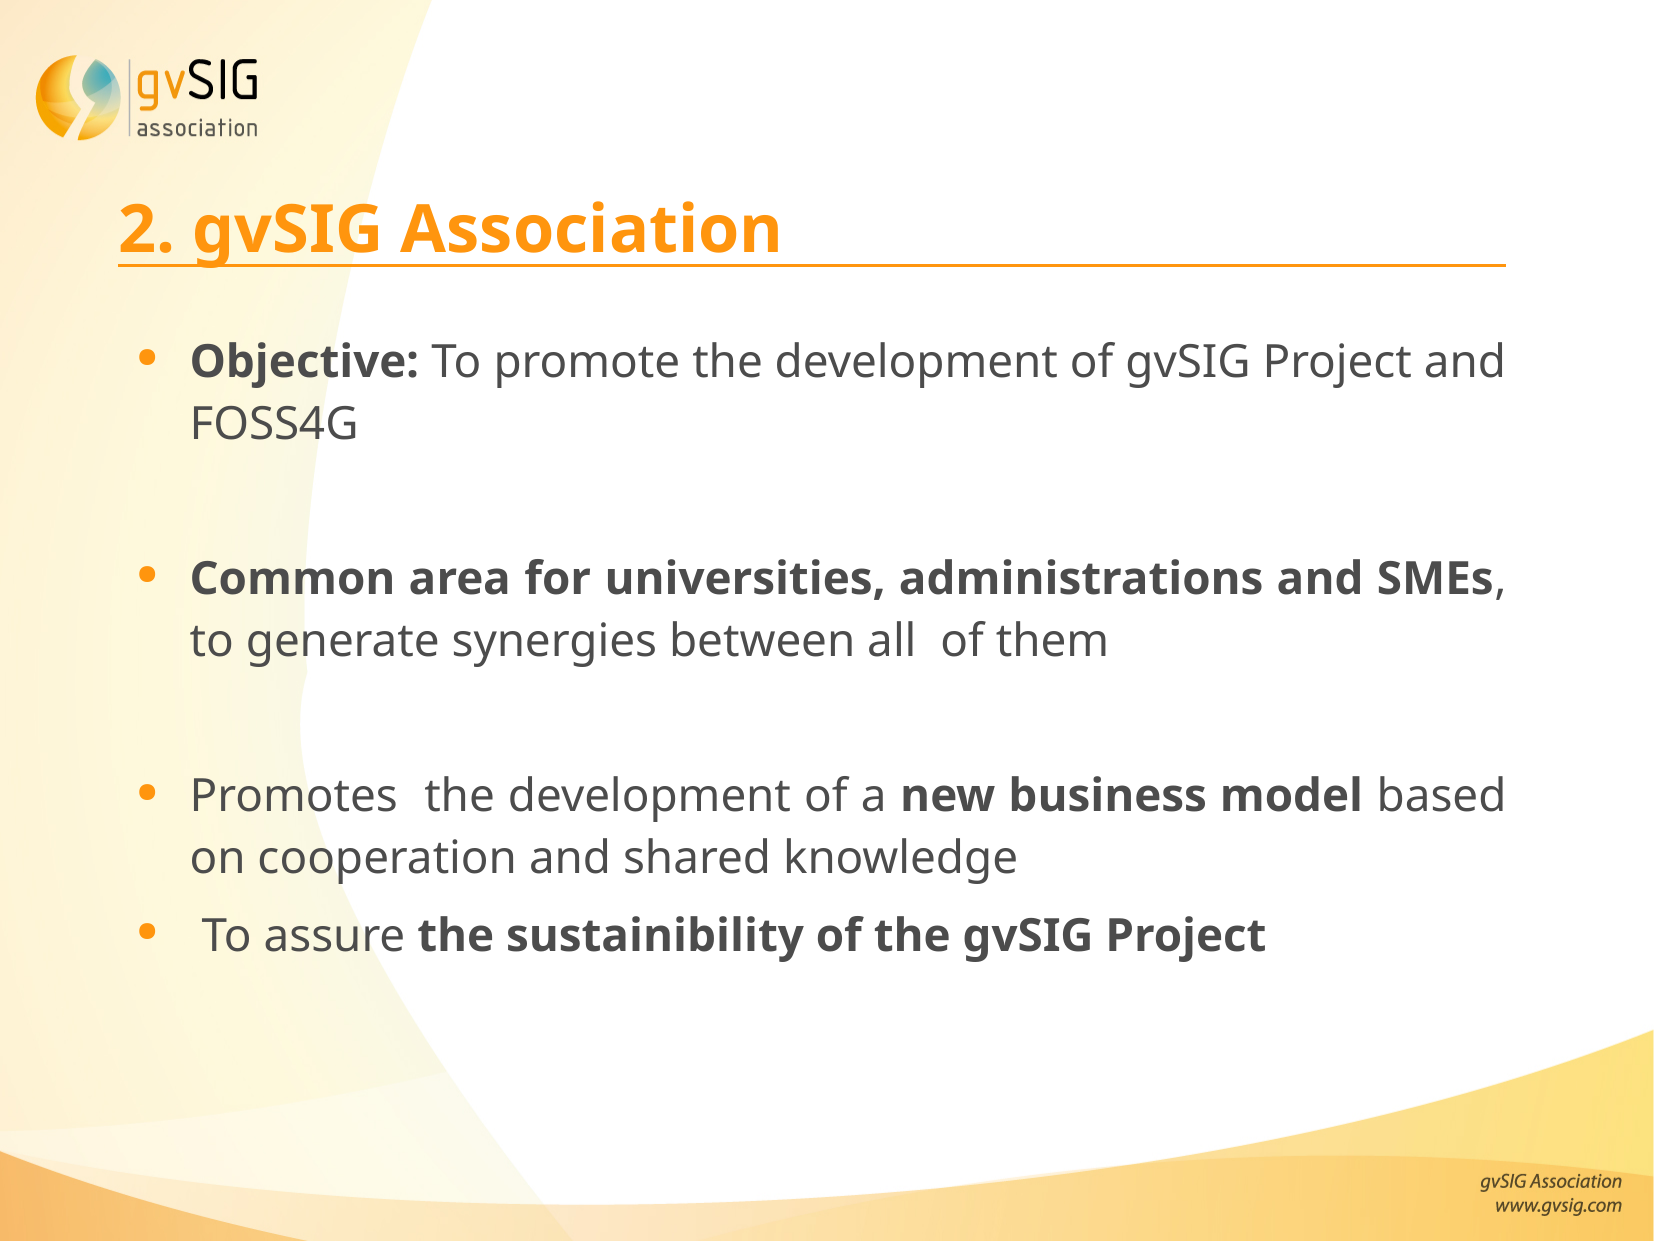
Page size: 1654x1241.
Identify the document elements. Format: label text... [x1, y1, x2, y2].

list Objective: To promote the development of gvSIG Project and FOSS4G Common area for universities, administrations and SMEs, to generate synergies between all of them Promotes the development of a new business model based on cooperation and shared knowledge To assure the sustainibility of the gvSIG Project [118, 328, 1507, 1153]
title 2. gvSIG Association [118, 177, 1607, 276]
picture [0, 0, 1654, 1241]
